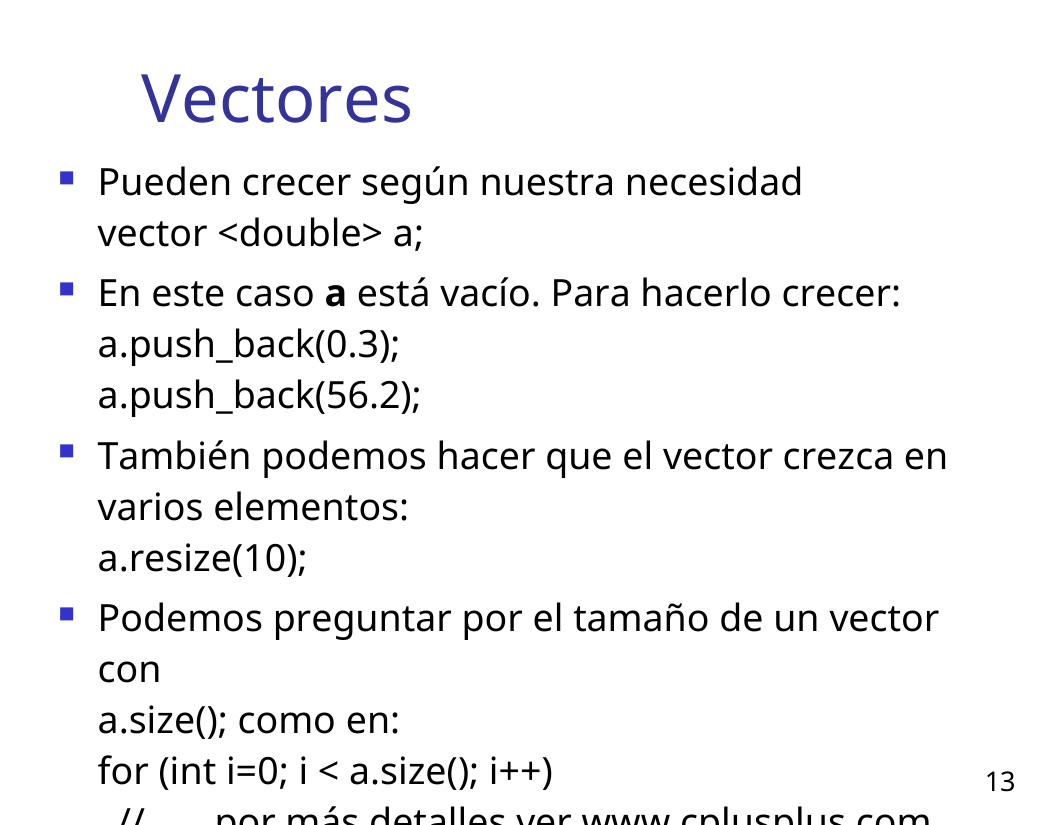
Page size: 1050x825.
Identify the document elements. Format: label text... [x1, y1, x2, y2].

title Vectores [131, 27, 1026, 148]
list Pueden crecer según nuestra necesidad vector <double> a; En este caso a está vacío. Para hacerlo crecer: a.push_back(0.3); a.push_back(56.2); También podemos hacer que el vector crezca en varios elementos: a.resize(10); Podemos preguntar por el tamaño de un vector con a.size(); como en: for (int i=0; i < a.size(); i++) // ..... por más detalles ver www.cplusplus.com [47, 150, 976, 729]
